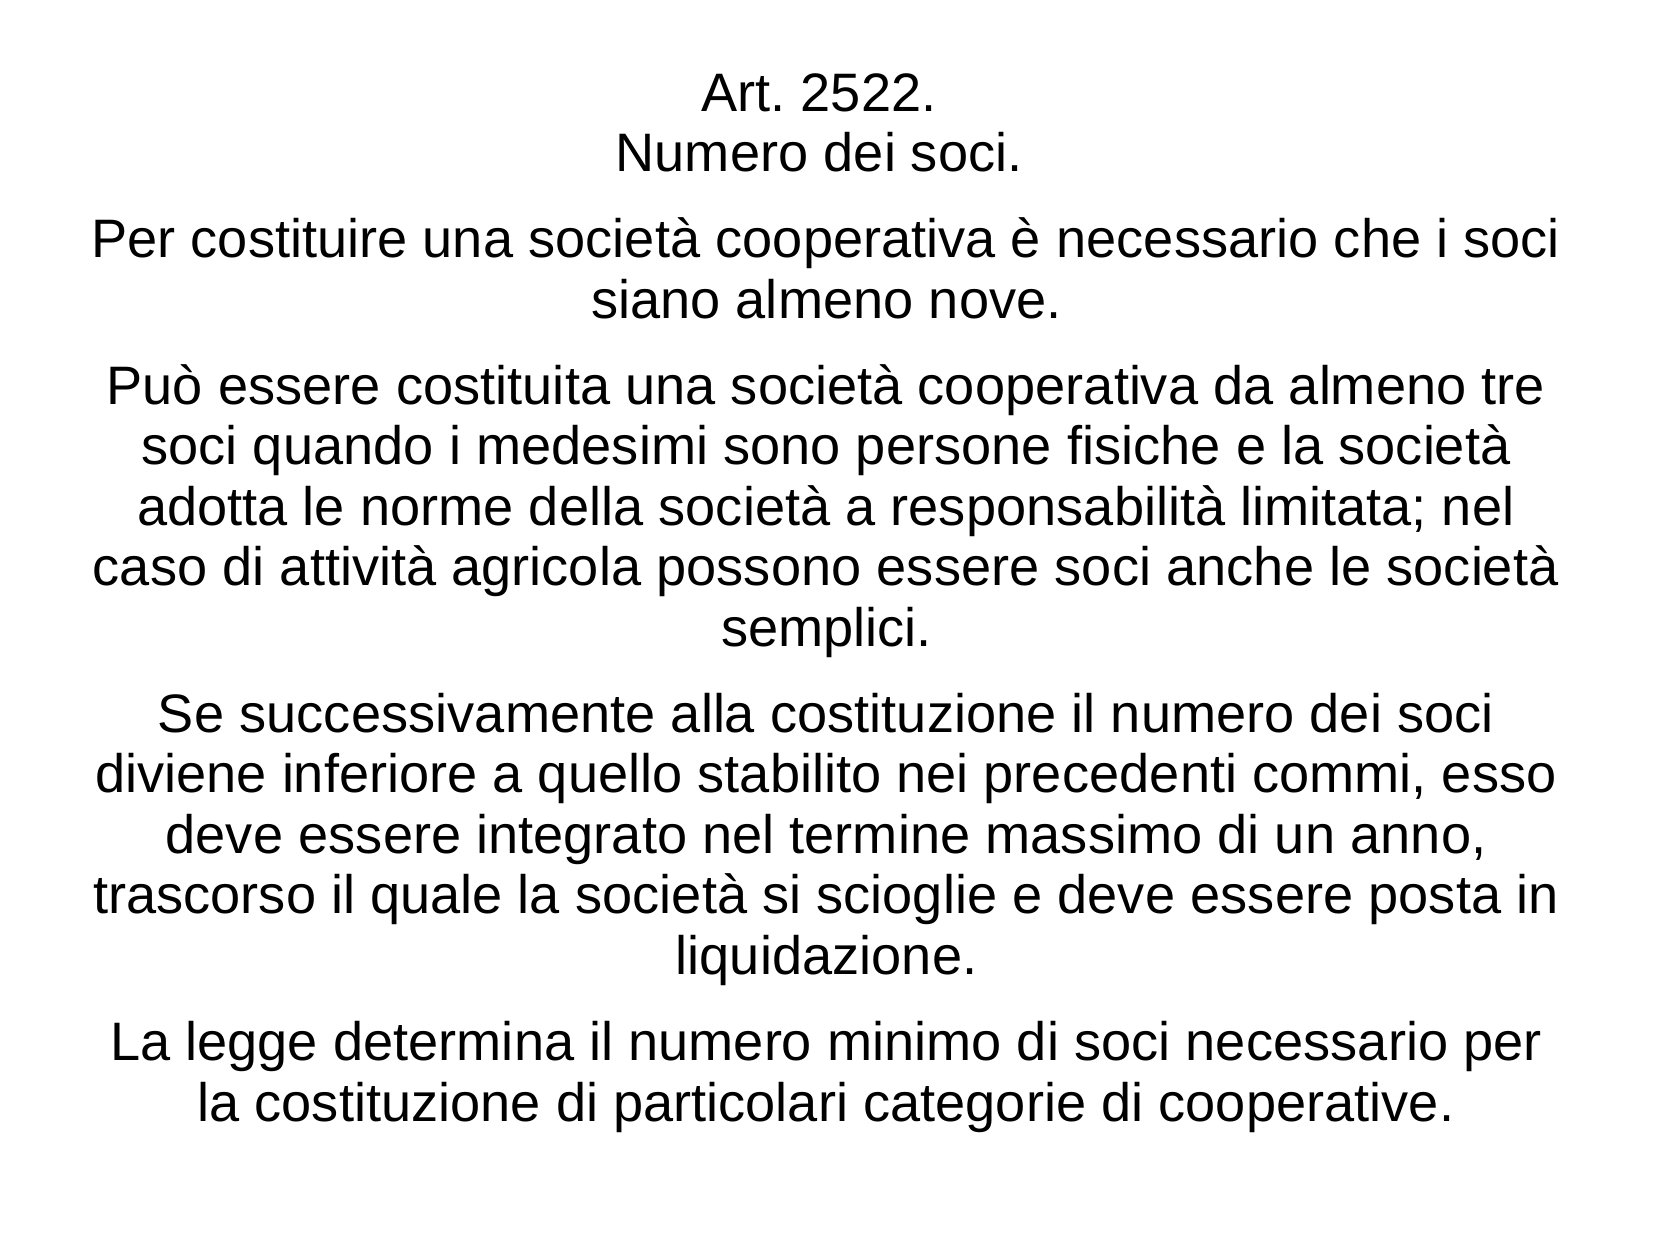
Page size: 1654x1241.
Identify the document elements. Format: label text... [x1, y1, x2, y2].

subtitle Art. 2522. Numero dei soci. Per costituire una società cooperativa è necessario che i soci siano almeno nove. Può essere costituita una società cooperativa da almeno tre soci quando i medesimi sono persone fisiche e la società adotta le norme della società a responsabilità limitata; nel caso di attività agricola possono essere soci anche le società semplici. Se successivamente alla costituzione il numero dei soci diviene inferiore a quello stabilito nei precedenti commi, esso deve essere integrato nel termine massimo di un anno, trascorso il quale la società si scioglie e deve essere posta in liquidazione. La legge determina il numero minimo di soci necessario per la costituzione di particolari categorie di cooperative. [82, 42, 1571, 1152]
